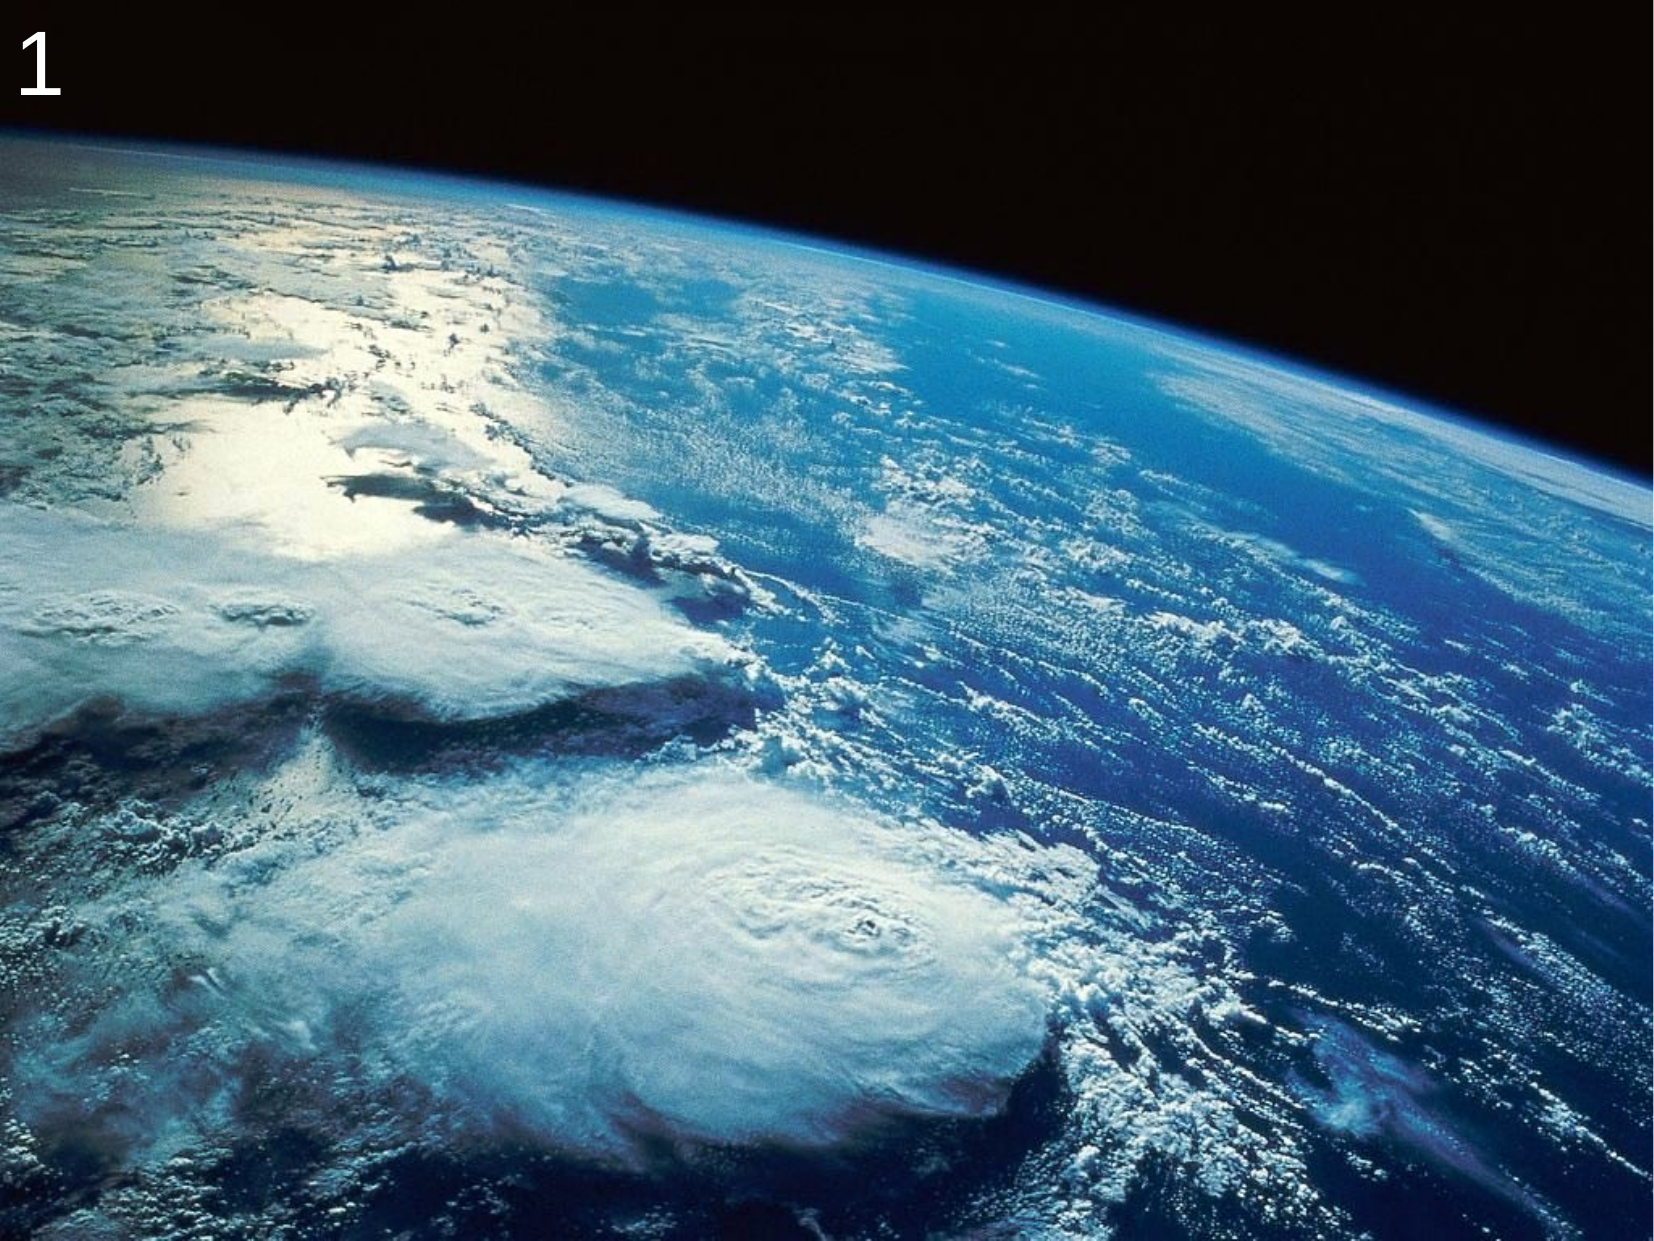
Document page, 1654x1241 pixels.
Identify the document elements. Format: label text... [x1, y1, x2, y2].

text_box [0, 147, 1654, 1241]
text_box 1 [0, 5, 1654, 147]
